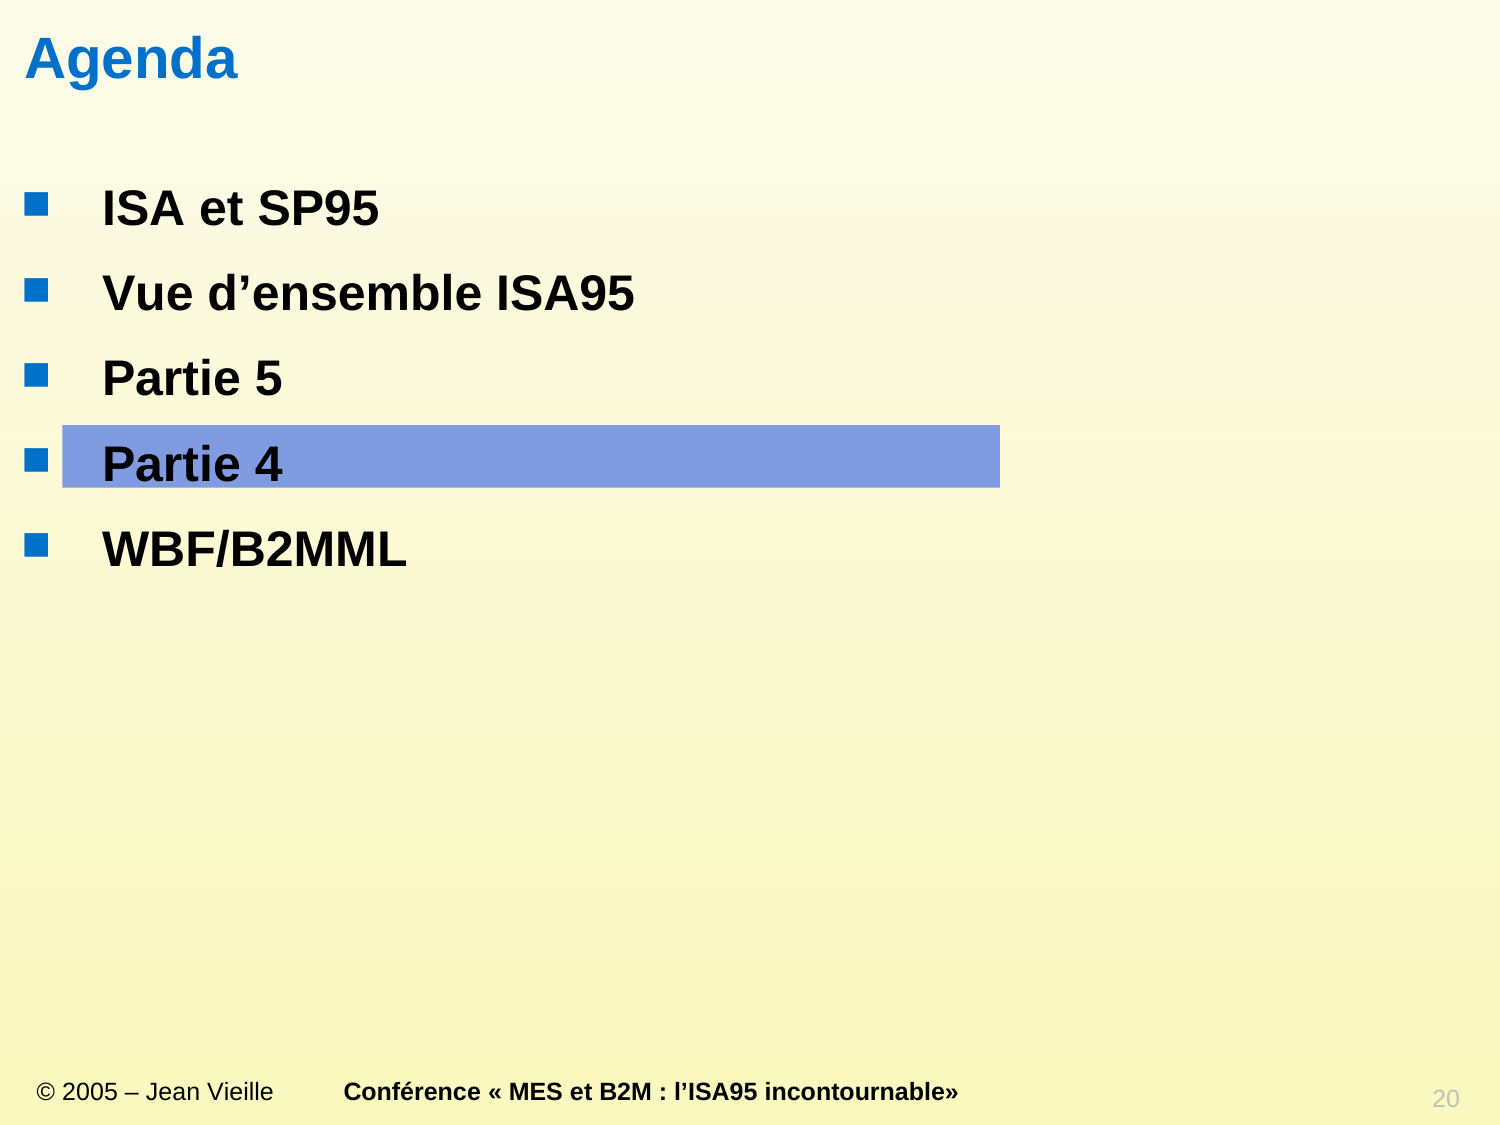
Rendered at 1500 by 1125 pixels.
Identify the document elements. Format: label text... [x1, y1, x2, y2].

list ISA et SP95 Vue d’ensemble ISA95 Partie 5 Partie 4 WBF/B2MML [12, 174, 1476, 1026]
title Agenda [9, 12, 1476, 151]
